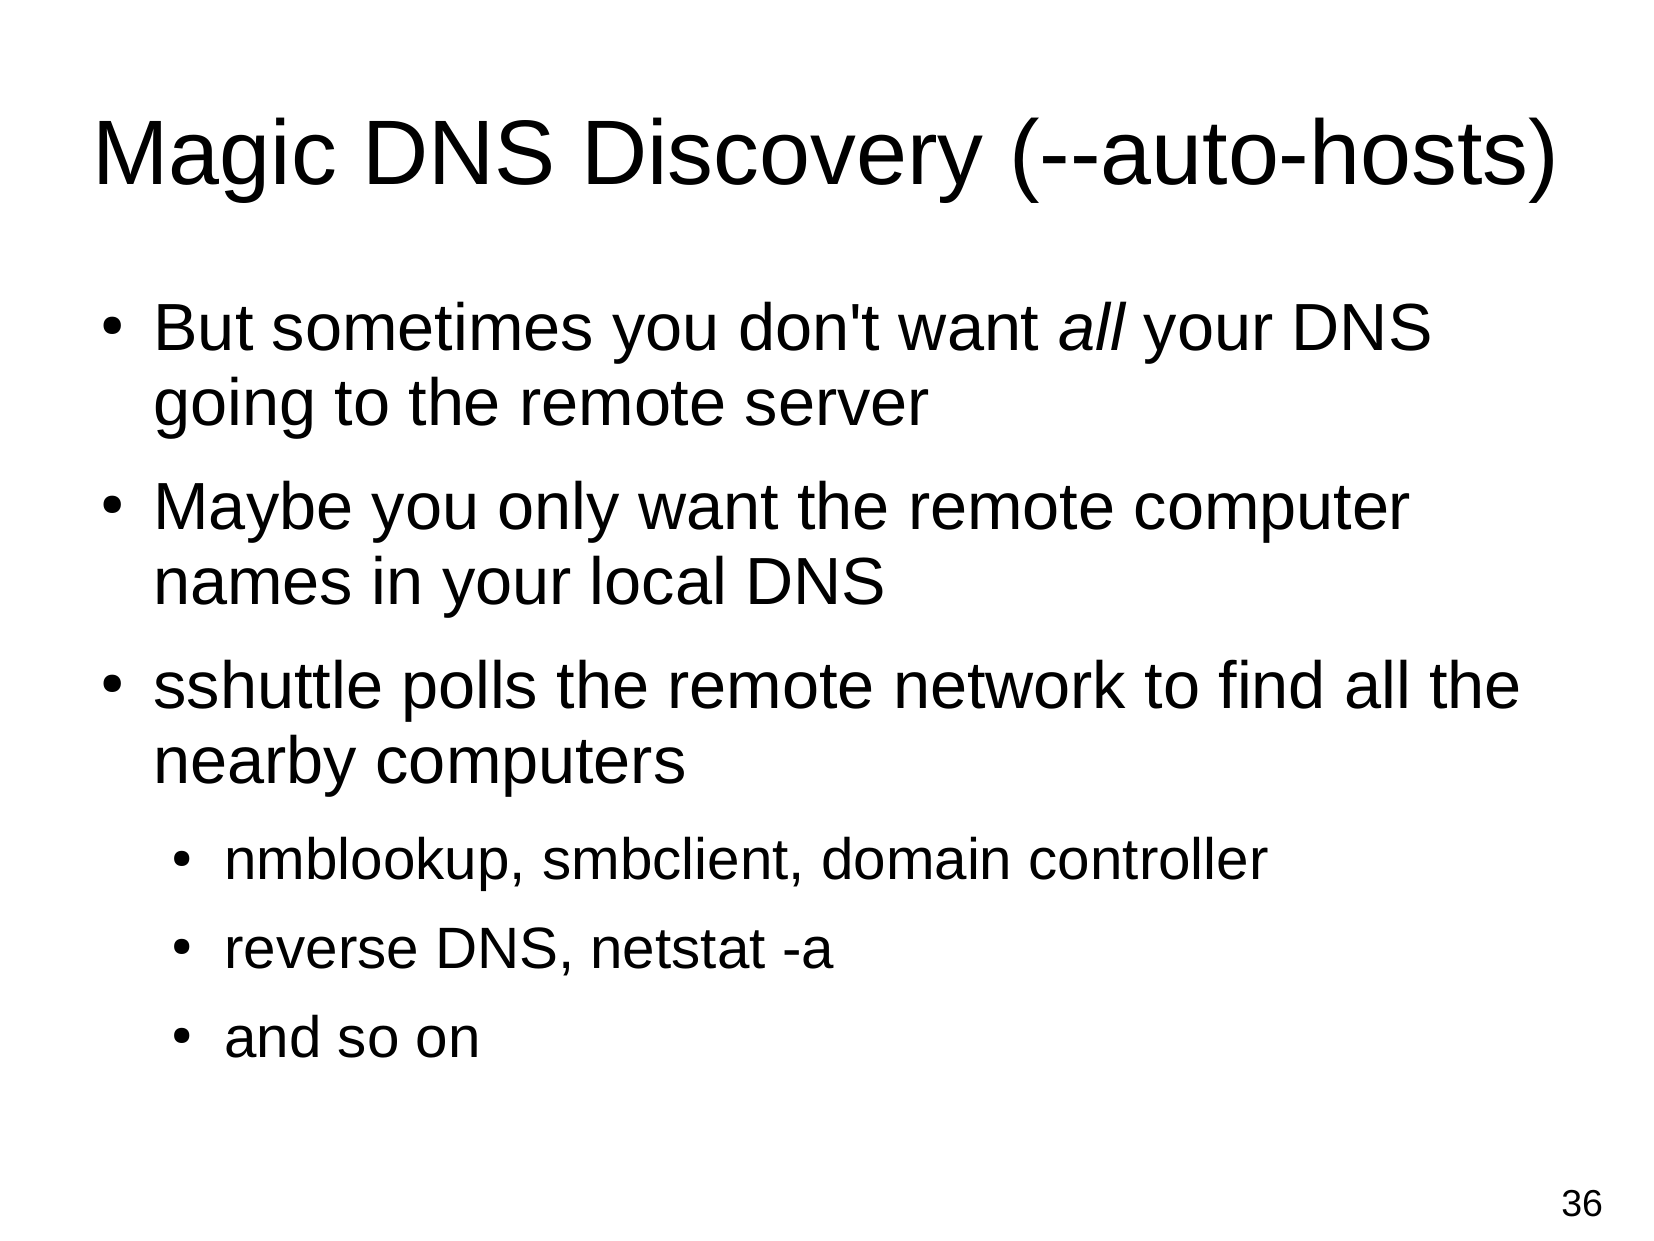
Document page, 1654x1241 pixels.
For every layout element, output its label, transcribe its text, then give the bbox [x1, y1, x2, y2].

title Magic DNS Discovery (--auto-hosts) [82, 49, 1571, 257]
list But sometimes you don't want all your DNS going to the remote server Maybe you only want the remote computer names in your local DNS sshuttle polls the remote network to find all the nearby computers nmblookup, smbclient, domain controller reverse DNS, netstat -a and so on [82, 290, 1571, 1109]
text_box 36 [1546, 1174, 1619, 1232]
